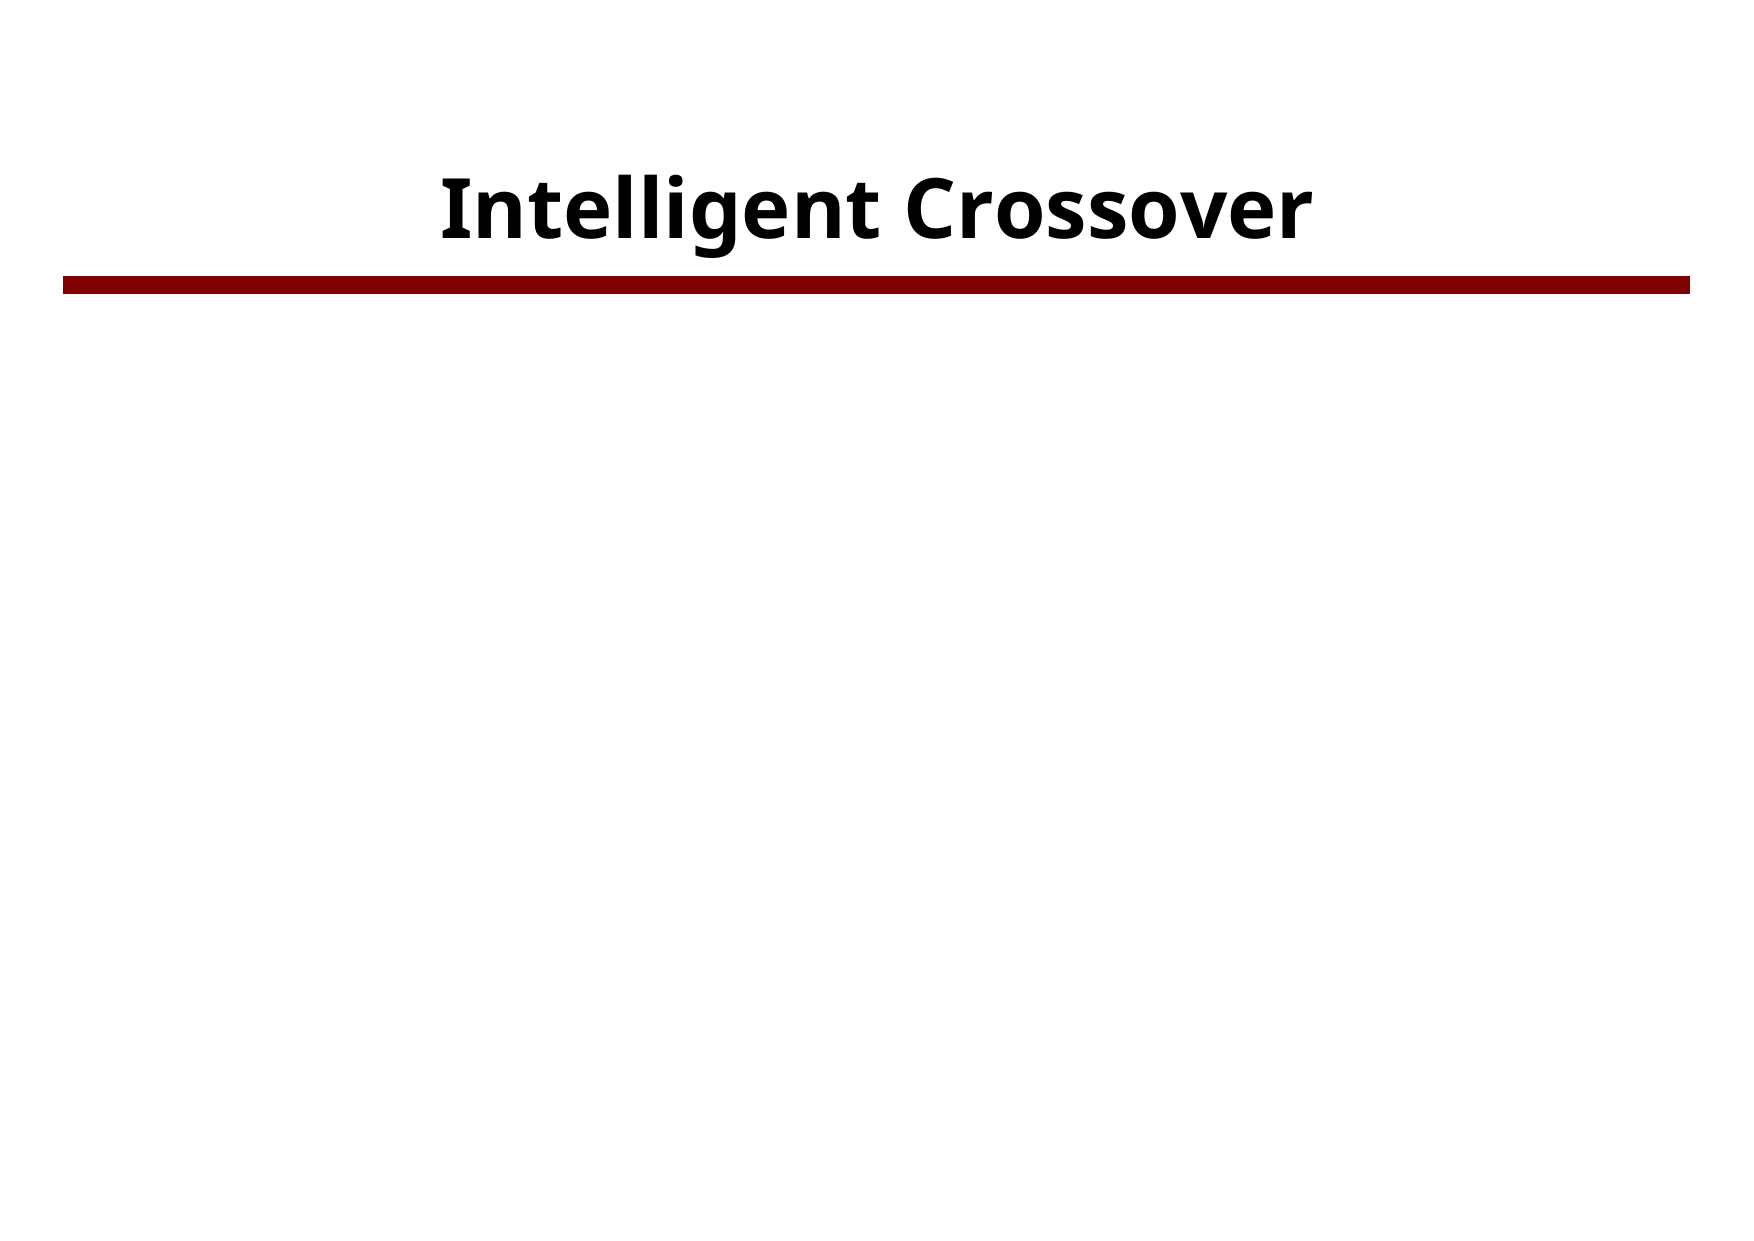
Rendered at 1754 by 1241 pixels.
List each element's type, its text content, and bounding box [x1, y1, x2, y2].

title Intelligent Crossover [128, 102, 1627, 311]
